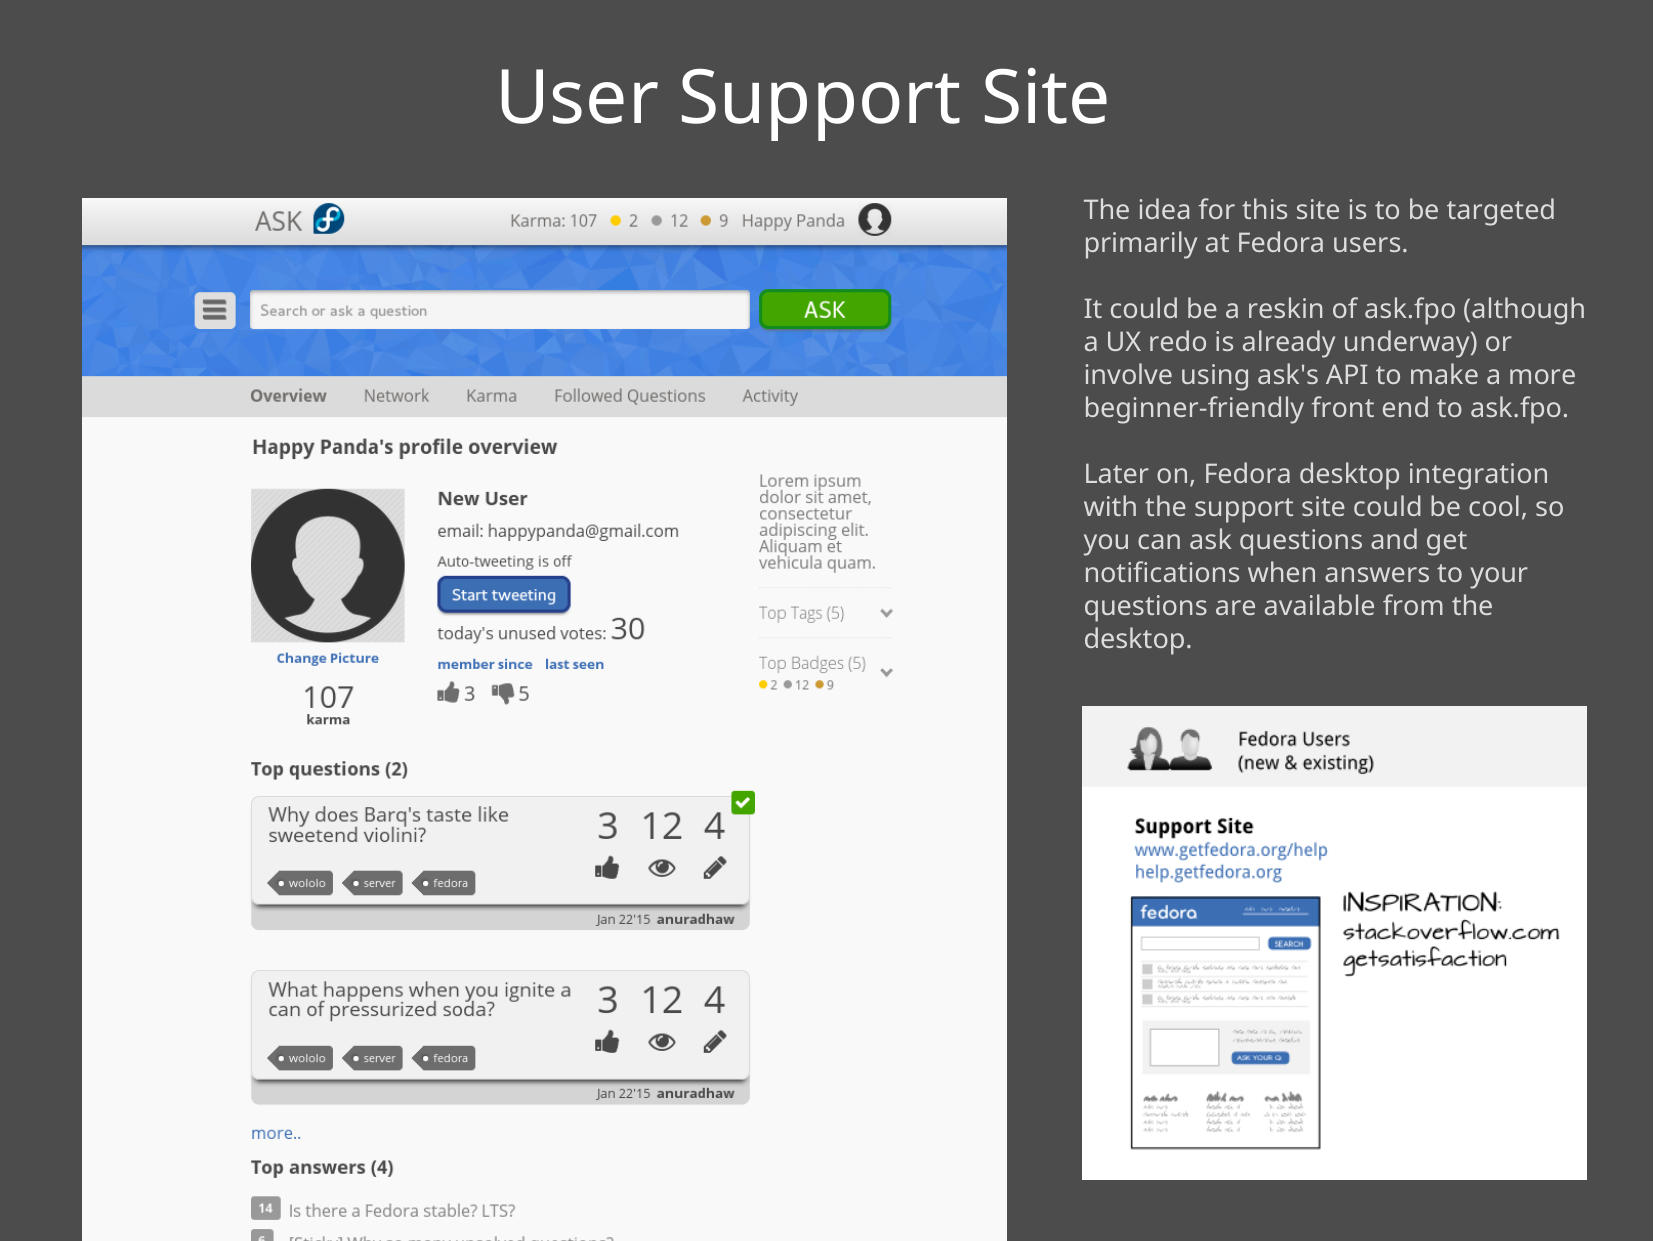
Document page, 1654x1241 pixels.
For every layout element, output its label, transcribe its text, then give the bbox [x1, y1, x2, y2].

picture [1082, 706, 1587, 1180]
title User Support Site [53, 0, 1554, 233]
title The idea for this site is to be targeted primarily at Fedora users. It could be a reskin of ask.fpo (although a UX redo is already underway) or involve using ask's API to make a more beginner-friendly front end to ask.fpo. Later on, Fedora desktop integration with the support site could be cool, so you can ask questions and get notifications when answers to your questions are available from the desktop. [1083, 187, 1593, 662]
picture [82, 198, 1007, 1241]
